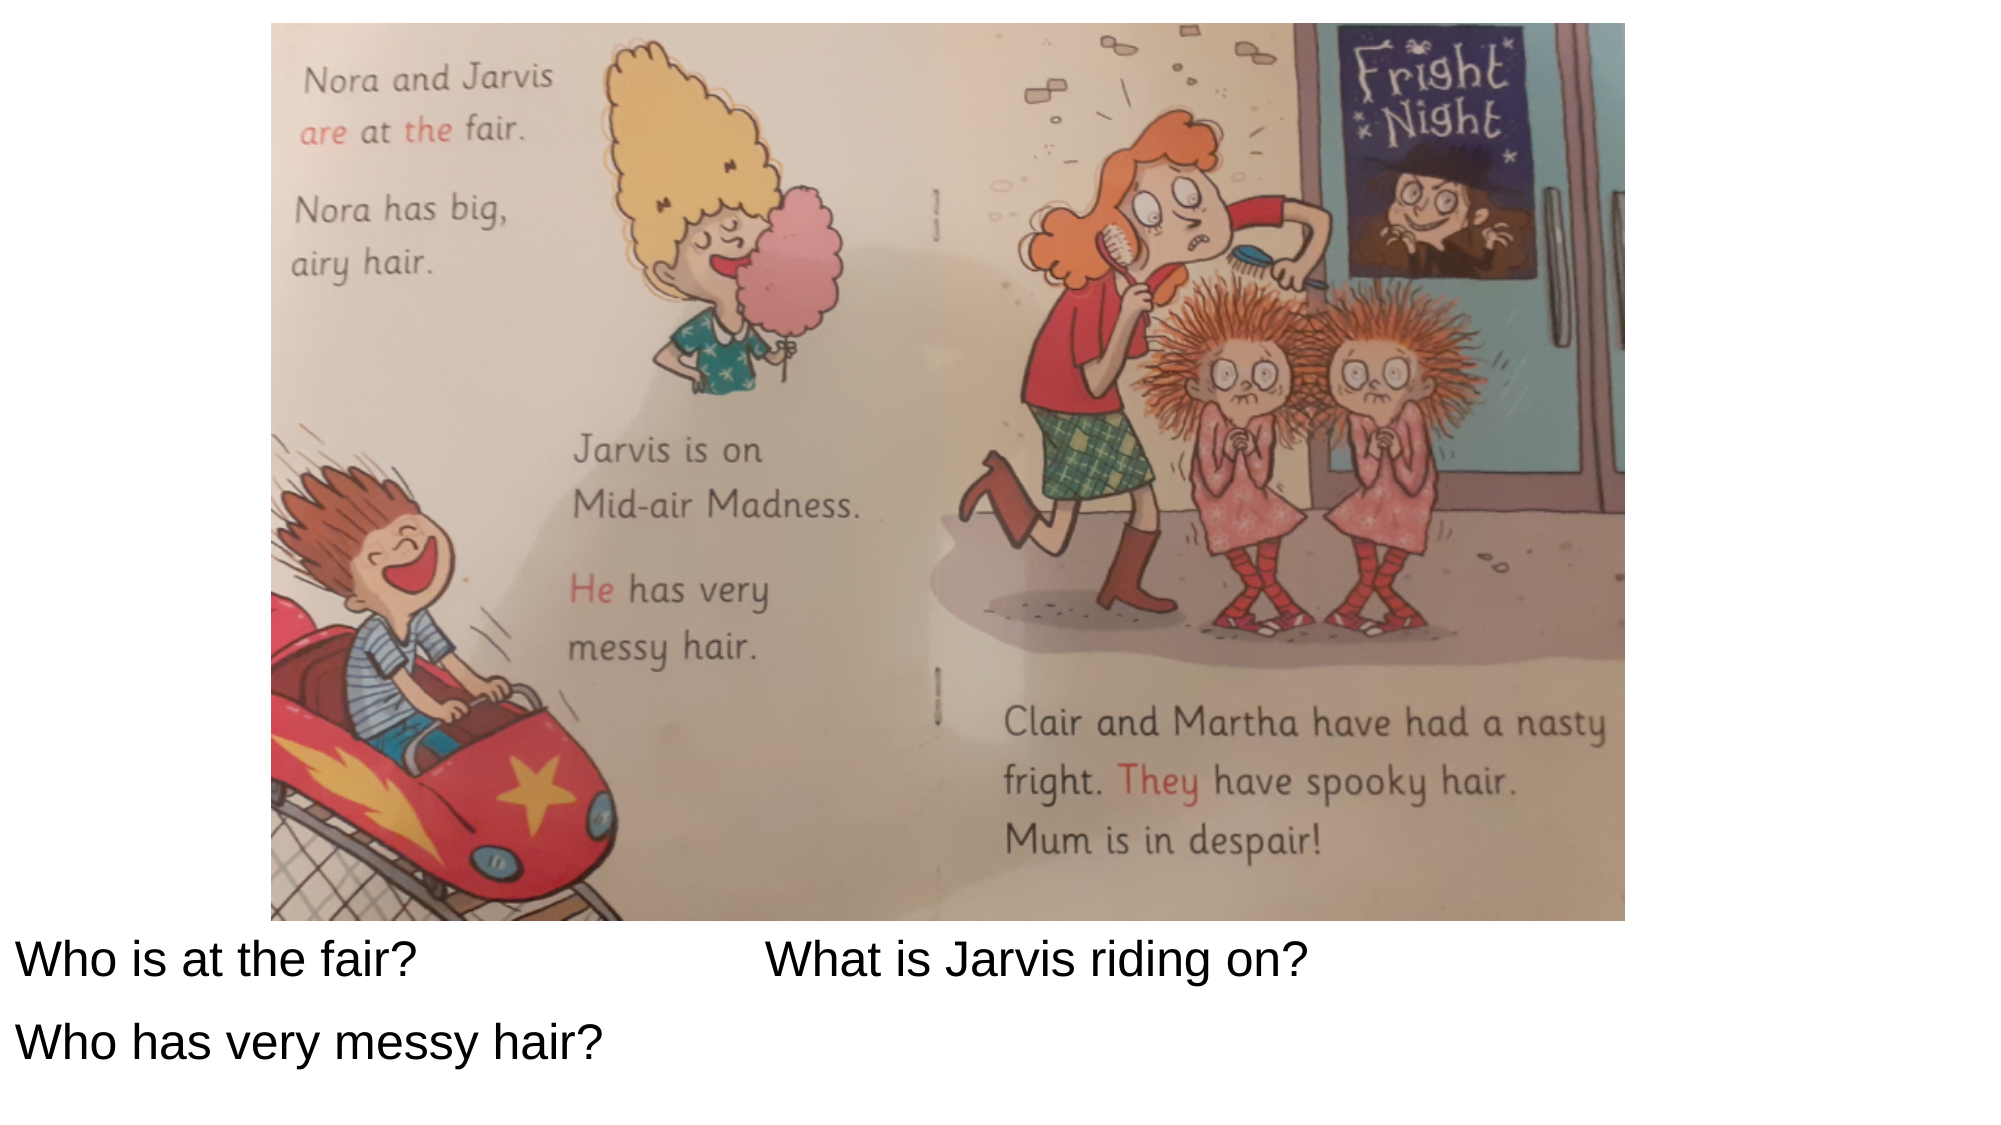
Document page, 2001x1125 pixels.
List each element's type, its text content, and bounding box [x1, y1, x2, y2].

picture [271, 23, 1625, 921]
list Who is at the fair? What is Jarvis riding on? Who has very messy hair? [0, 926, 1940, 1125]
